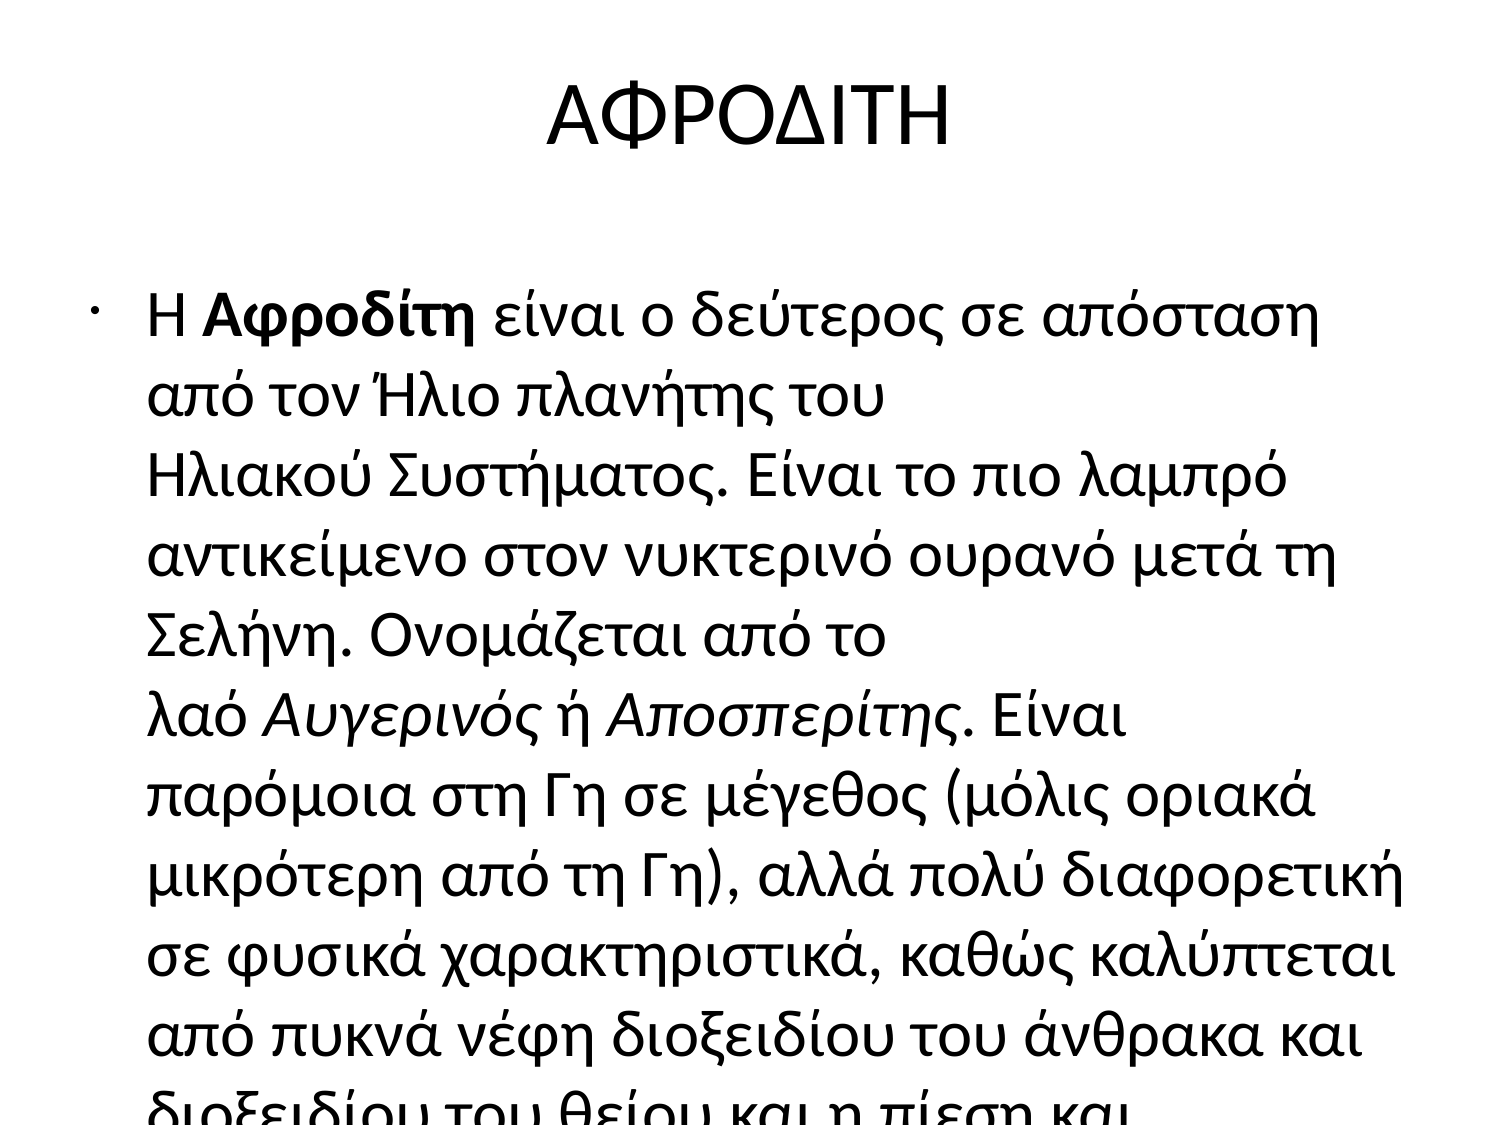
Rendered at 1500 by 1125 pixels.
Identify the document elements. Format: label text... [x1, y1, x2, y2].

title ΑΦΡΟΔΙΤΗ [75, 45, 1425, 233]
list Η Αφροδίτη είναι ο δεύτερος σε απόσταση από τον Ήλιο πλανήτης του Ηλιακού Συστήματος. Είναι το πιο λαμπρό αντικείμενο στον νυκτερινό ουρανό μετά τη Σελήνη. Ονομάζεται από το λαό Αυγερινός ή Αποσπερίτης. Είναι παρόμοια στη Γη σε μέγεθος (μόλις οριακά μικρότερη από τη Γη), αλλά πολύ διαφορετική σε φυσικά χαρακτηριστικά, καθώς καλύπτεται από πυκνά νέφη διοξειδίου του άνθρακα και διοξειδίου του θείου και η πίεση και θερμοκρασία στην επιφάνεια της είναι πολύ μεγαλύτερες από τις αντίστοιχες της Γης. Η Αφροδίτη ονομάζεται και «αδελφή της Γης», ως προς την ομοιότητα στο μέγεθός της με τη Γη. [75, 262, 1425, 1005]
